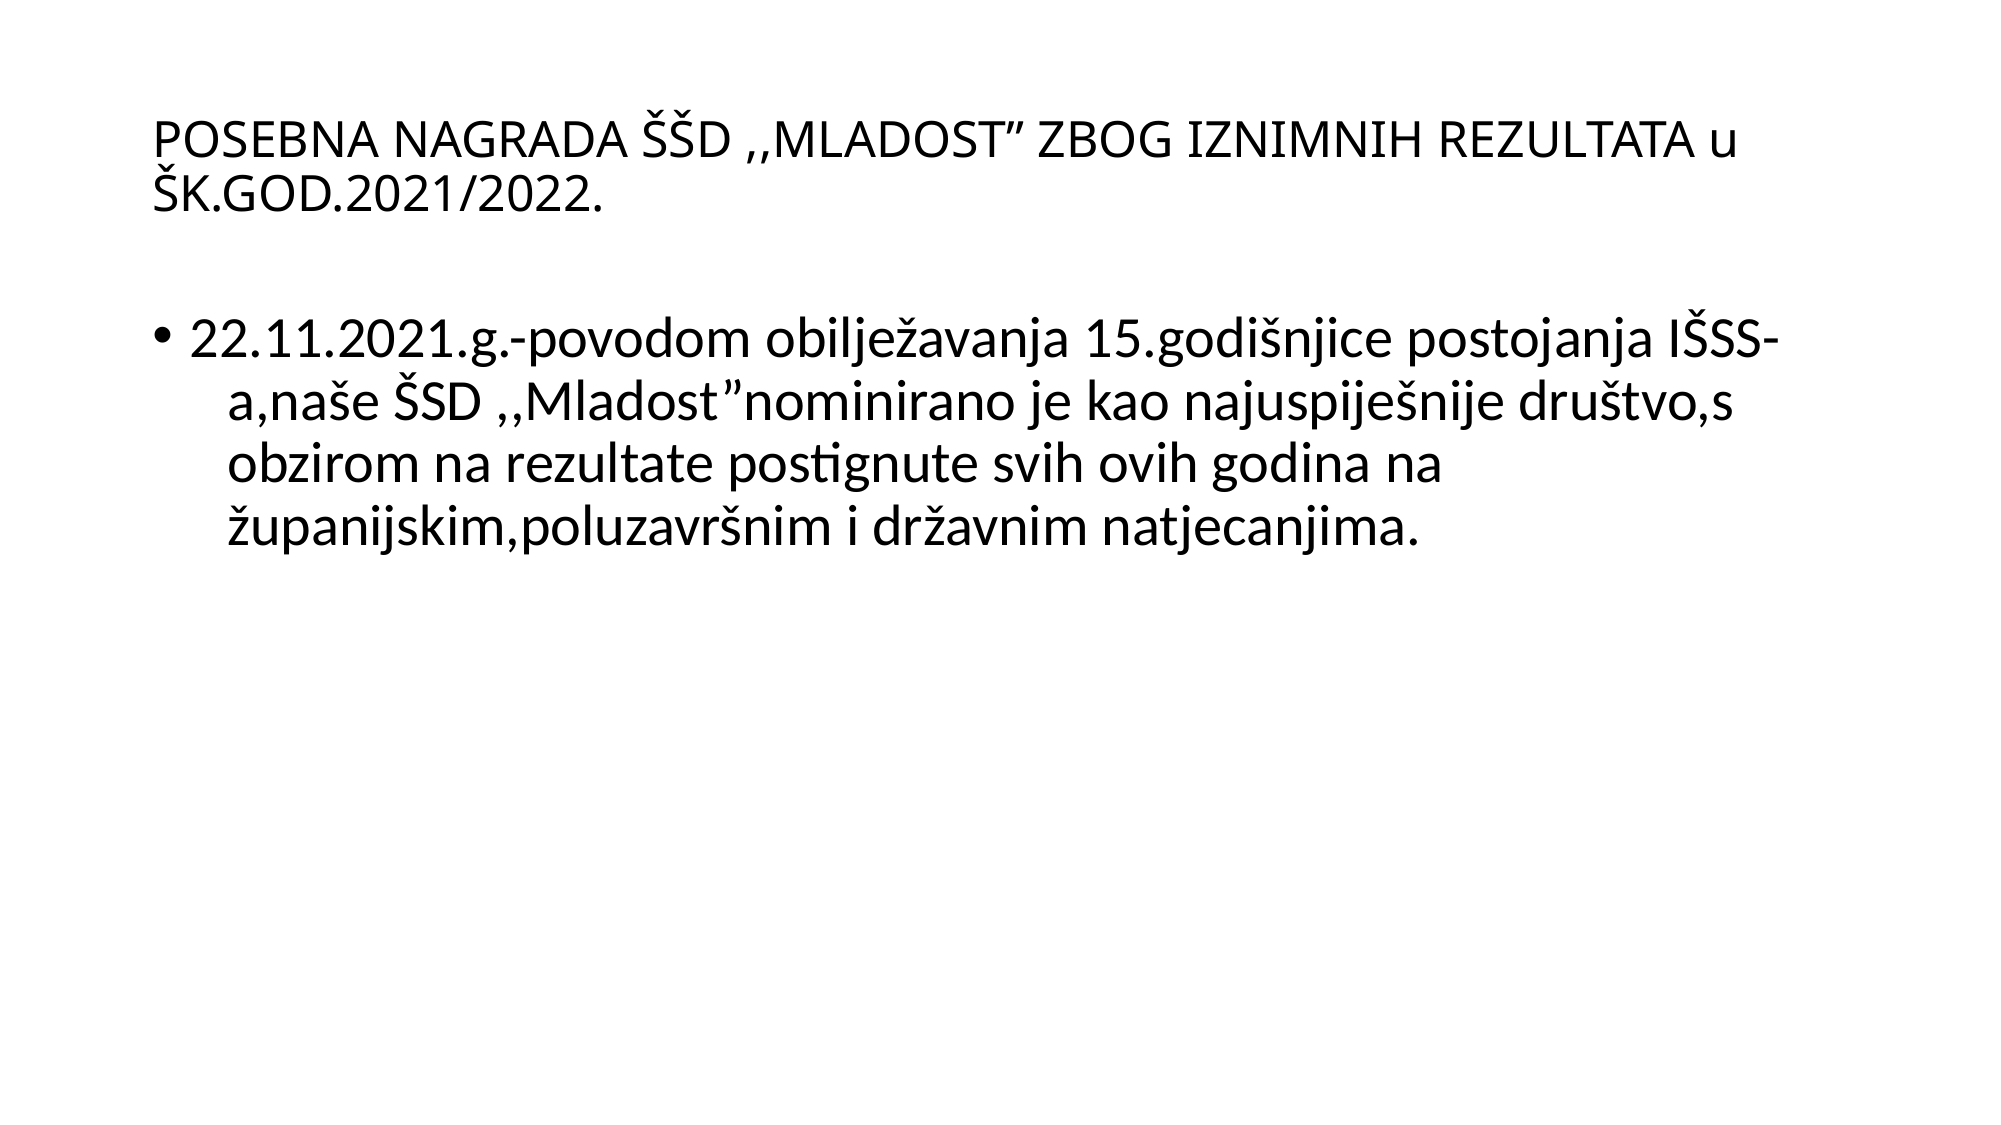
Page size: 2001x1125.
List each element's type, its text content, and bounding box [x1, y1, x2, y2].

list 22.11.2021.g.-povodom obilježavanja 15.godišnjice postojanja IŠSS-a,naše ŠSD ,,Mladost”nominirano je kao najuspiješnije društvo,s obzirom na rezultate postignute svih ovih godina na županijskim,poluzavršnim i državnim natjecanjima. [137, 299, 1863, 1014]
title POSEBNA NAGRADA ŠŠD ,,MLADOST” ZBOG IZNIMNIH REZULTATA u ŠK.GOD.2021/2022. [137, 59, 1863, 278]
